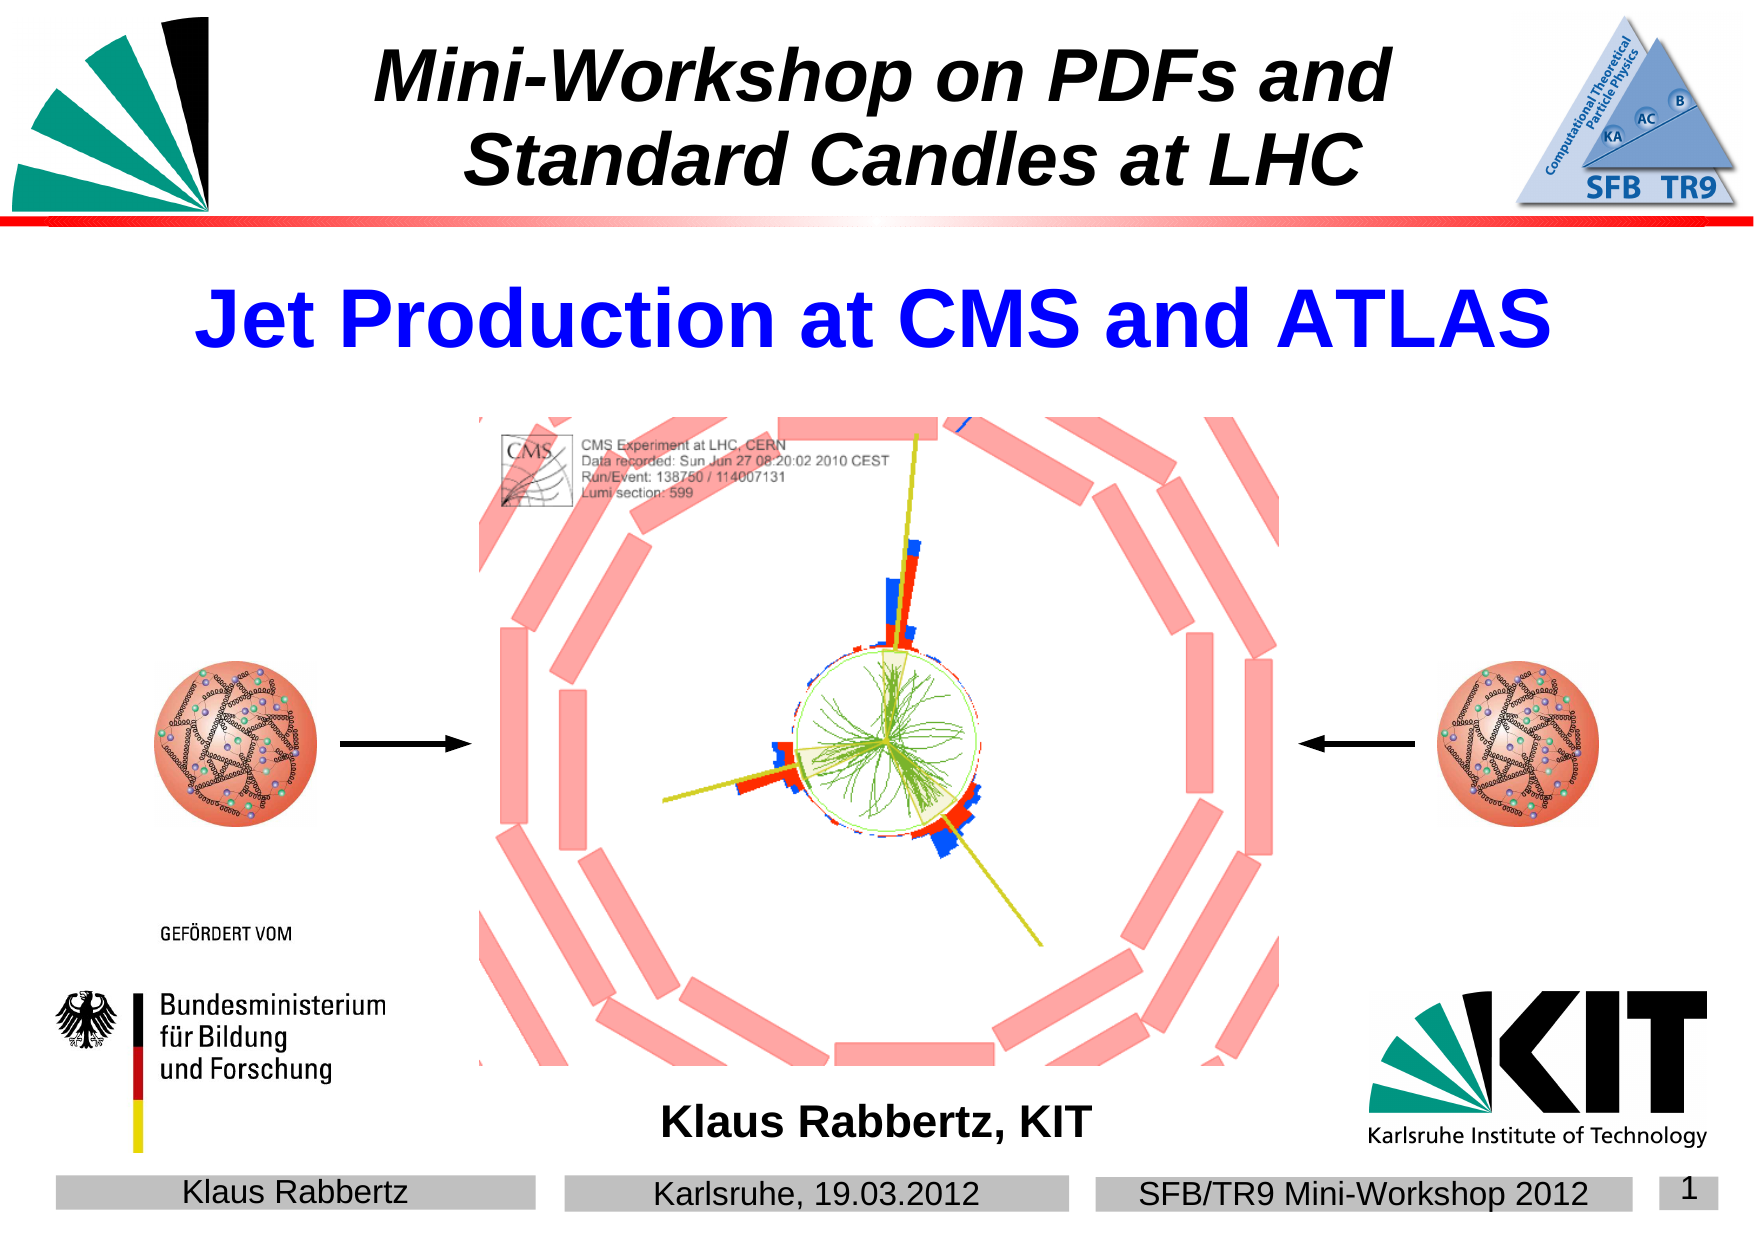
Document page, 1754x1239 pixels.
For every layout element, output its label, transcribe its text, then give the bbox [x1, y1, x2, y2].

text_box Klaus Rabbertz, KIT [648, 1089, 1105, 1154]
picture [479, 417, 1279, 1066]
picture [1437, 661, 1599, 827]
picture [55, 923, 385, 1153]
picture [1369, 991, 1707, 1148]
picture [154, 661, 317, 827]
title Mini-Workshop on PDFs and Standard Candles at LHC [263, 27, 1505, 207]
picture [12, 17, 209, 214]
text_box Jet Production at CMS and ATLAS [182, 266, 1571, 372]
picture [1511, 11, 1743, 213]
